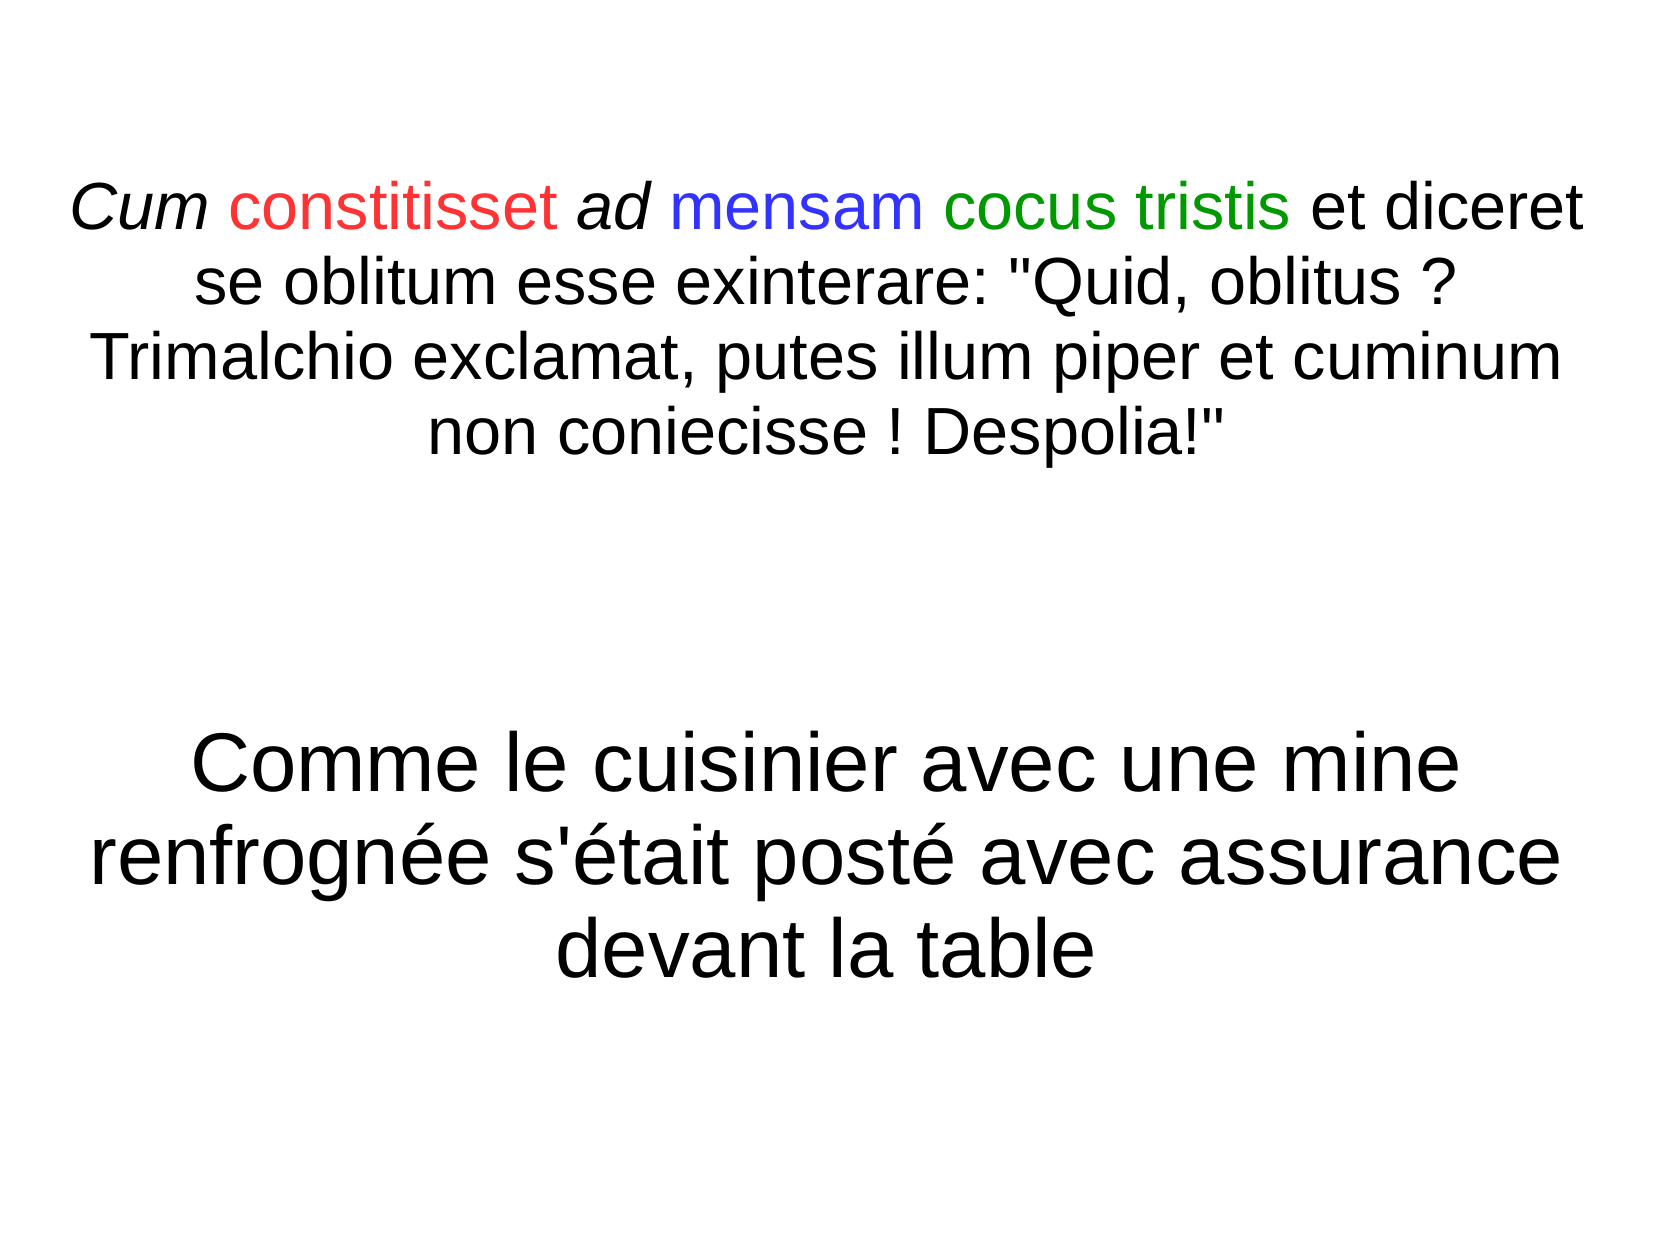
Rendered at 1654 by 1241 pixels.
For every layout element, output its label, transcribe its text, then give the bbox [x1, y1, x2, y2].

subtitle Comme le cuisinier avec une mine renfrognée s'était posté avec assurance devant la table [82, 529, 1571, 1182]
title Cum constitisset ad mensam cocus tristis et diceret se oblitum esse exinterare: "Quid, oblitus ? Trimalchio exclamat, putes illum piper et cuminum non coniecisse ! Despolia!" [47, 35, 1607, 603]
